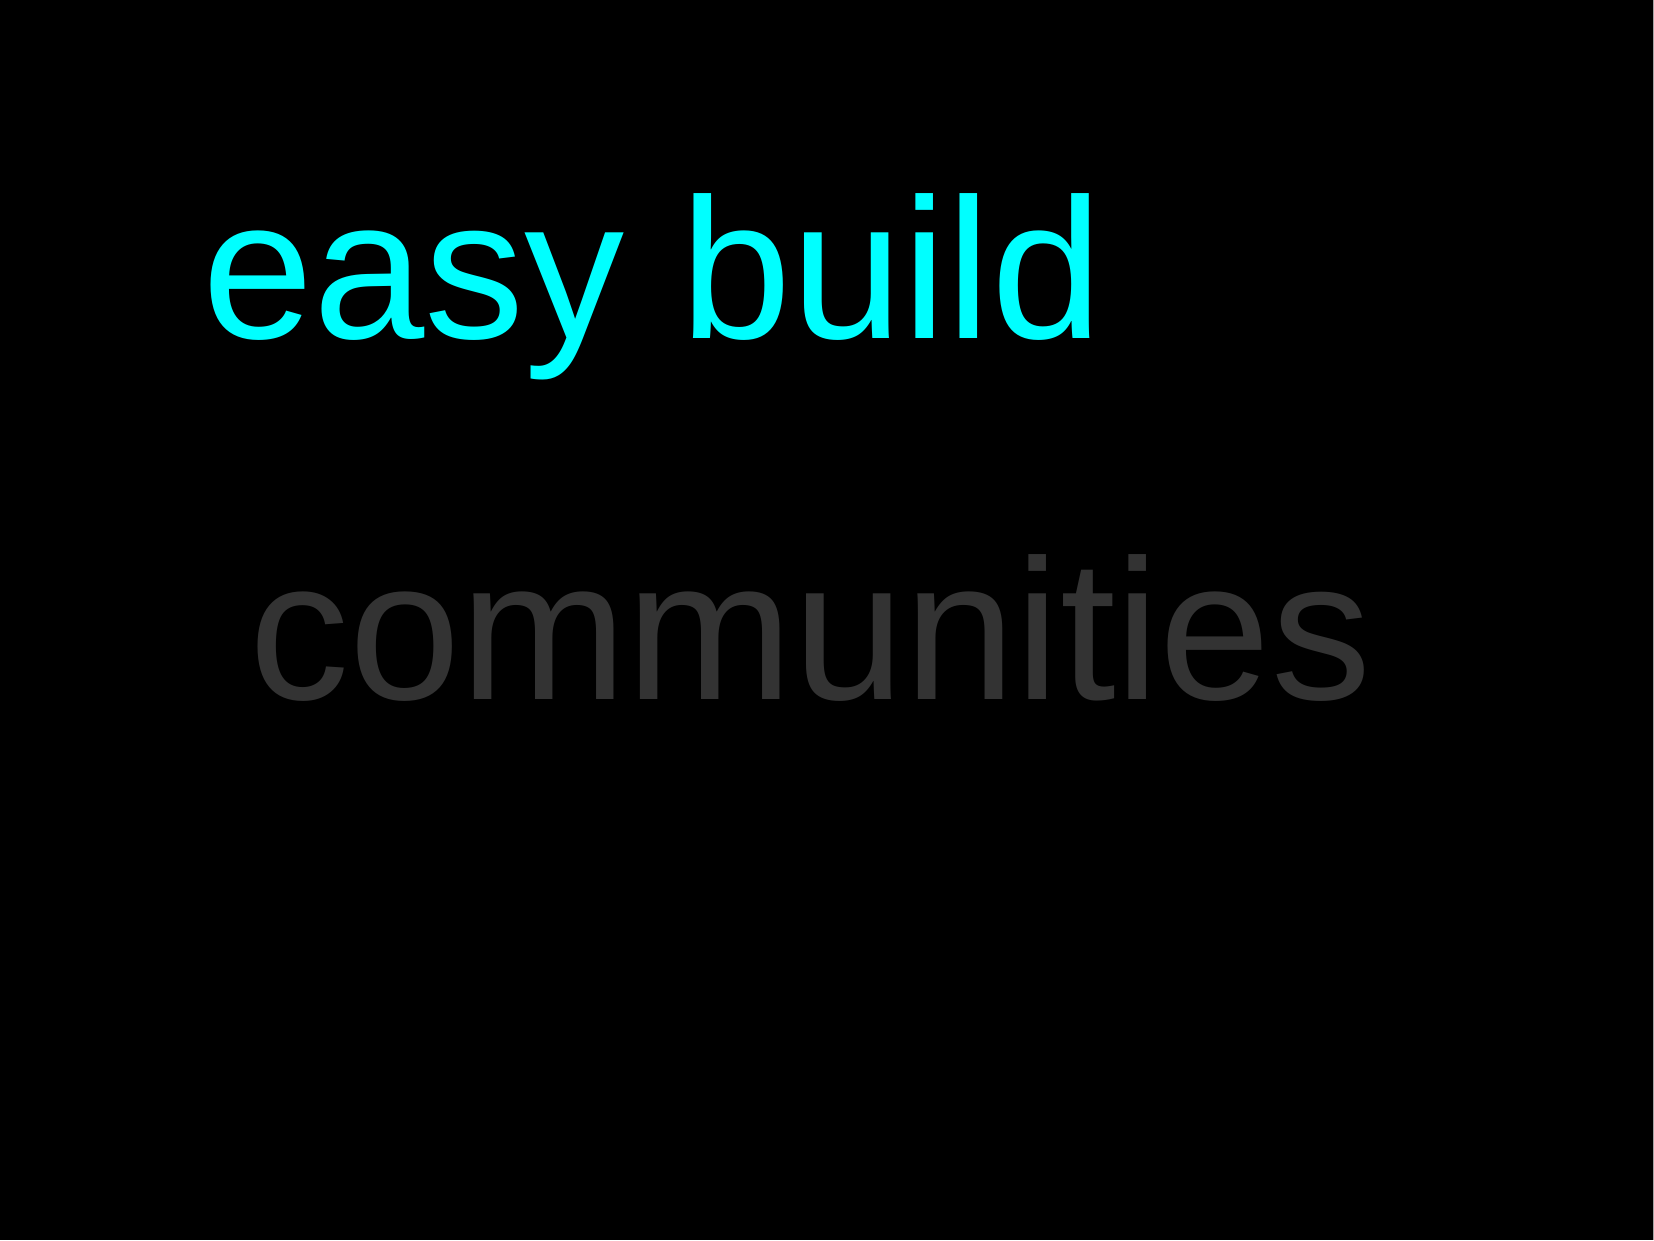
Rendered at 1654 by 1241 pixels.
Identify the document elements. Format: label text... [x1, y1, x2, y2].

text_box easy build [187, 150, 1119, 389]
text_box communities [234, 511, 1388, 751]
